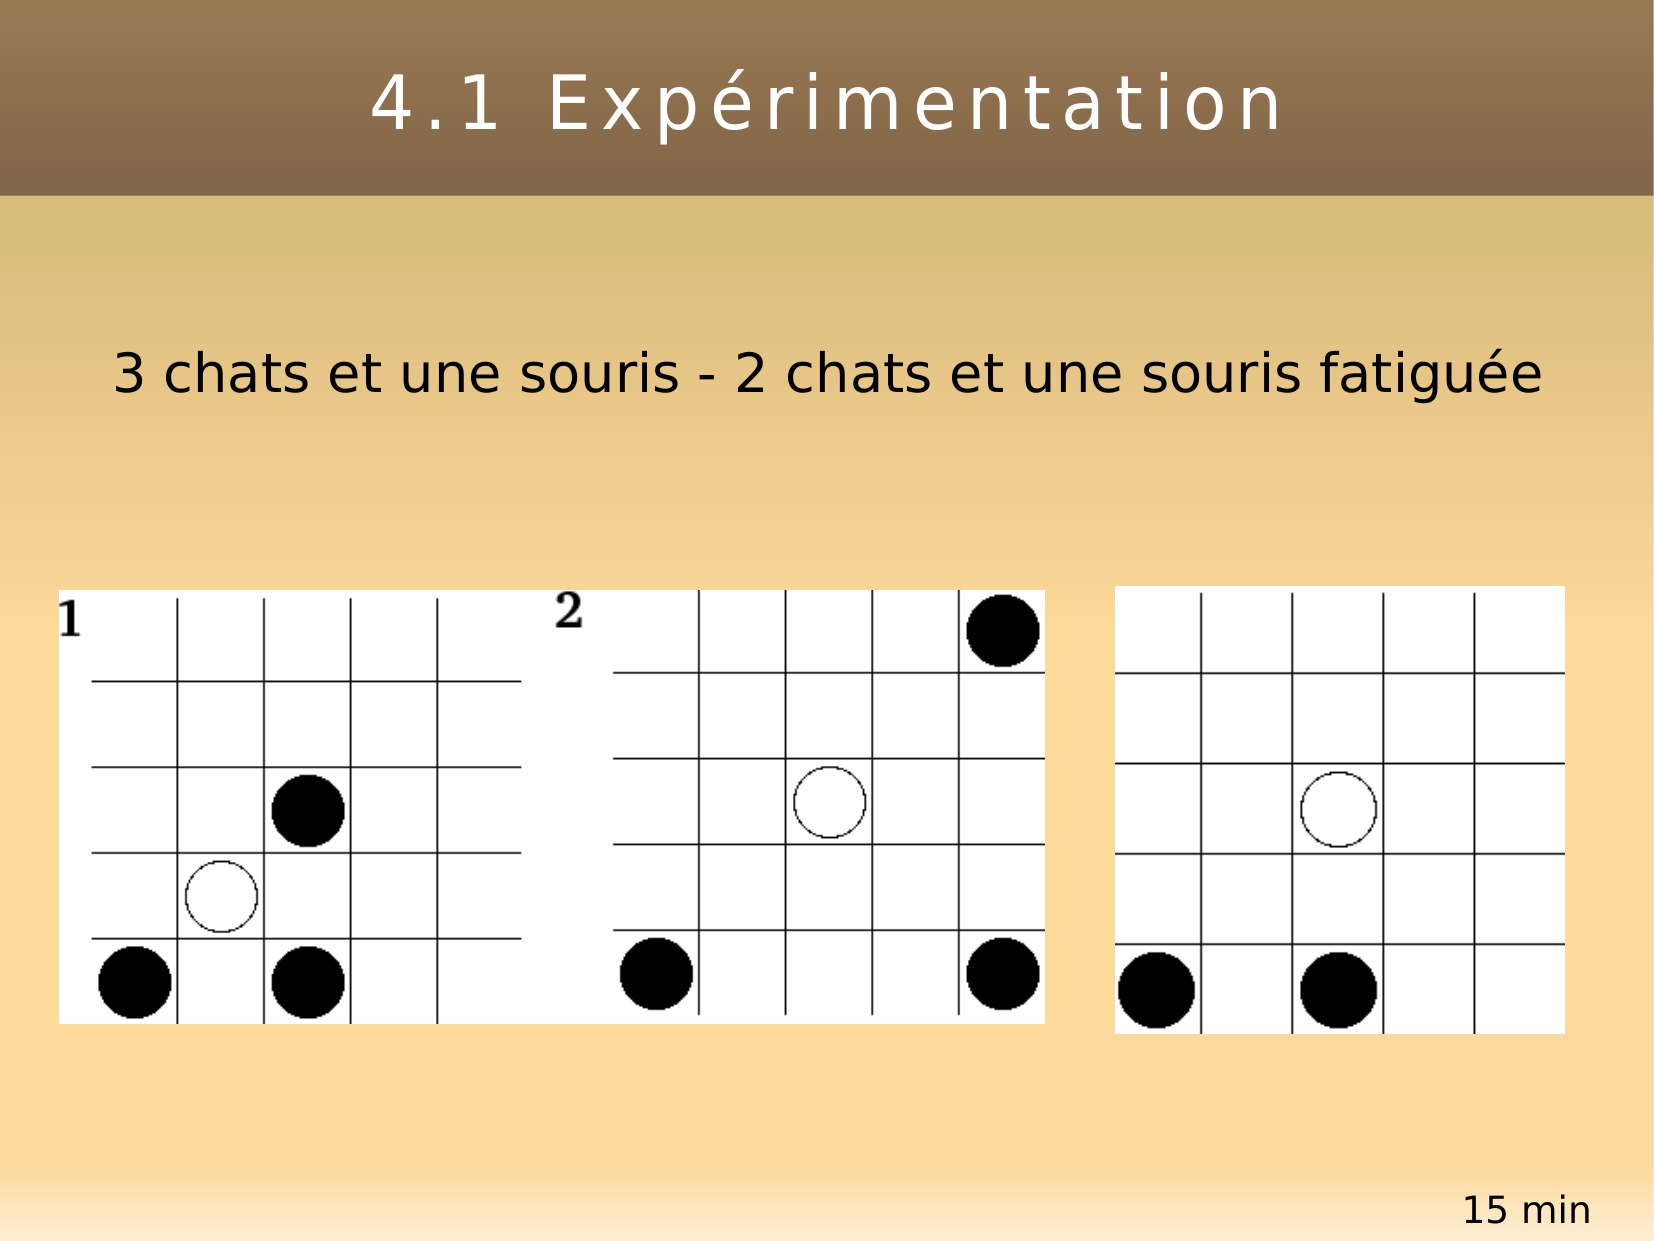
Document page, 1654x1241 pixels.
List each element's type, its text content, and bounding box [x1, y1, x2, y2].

subtitle 3 chats et une souris - 2 chats et une souris fatiguée [76, 274, 1625, 473]
title 4.1 Expérimentation [59, 29, 1595, 178]
picture [0, 0, 1654, 1241]
text_box 15 min [1446, 1181, 1654, 1240]
